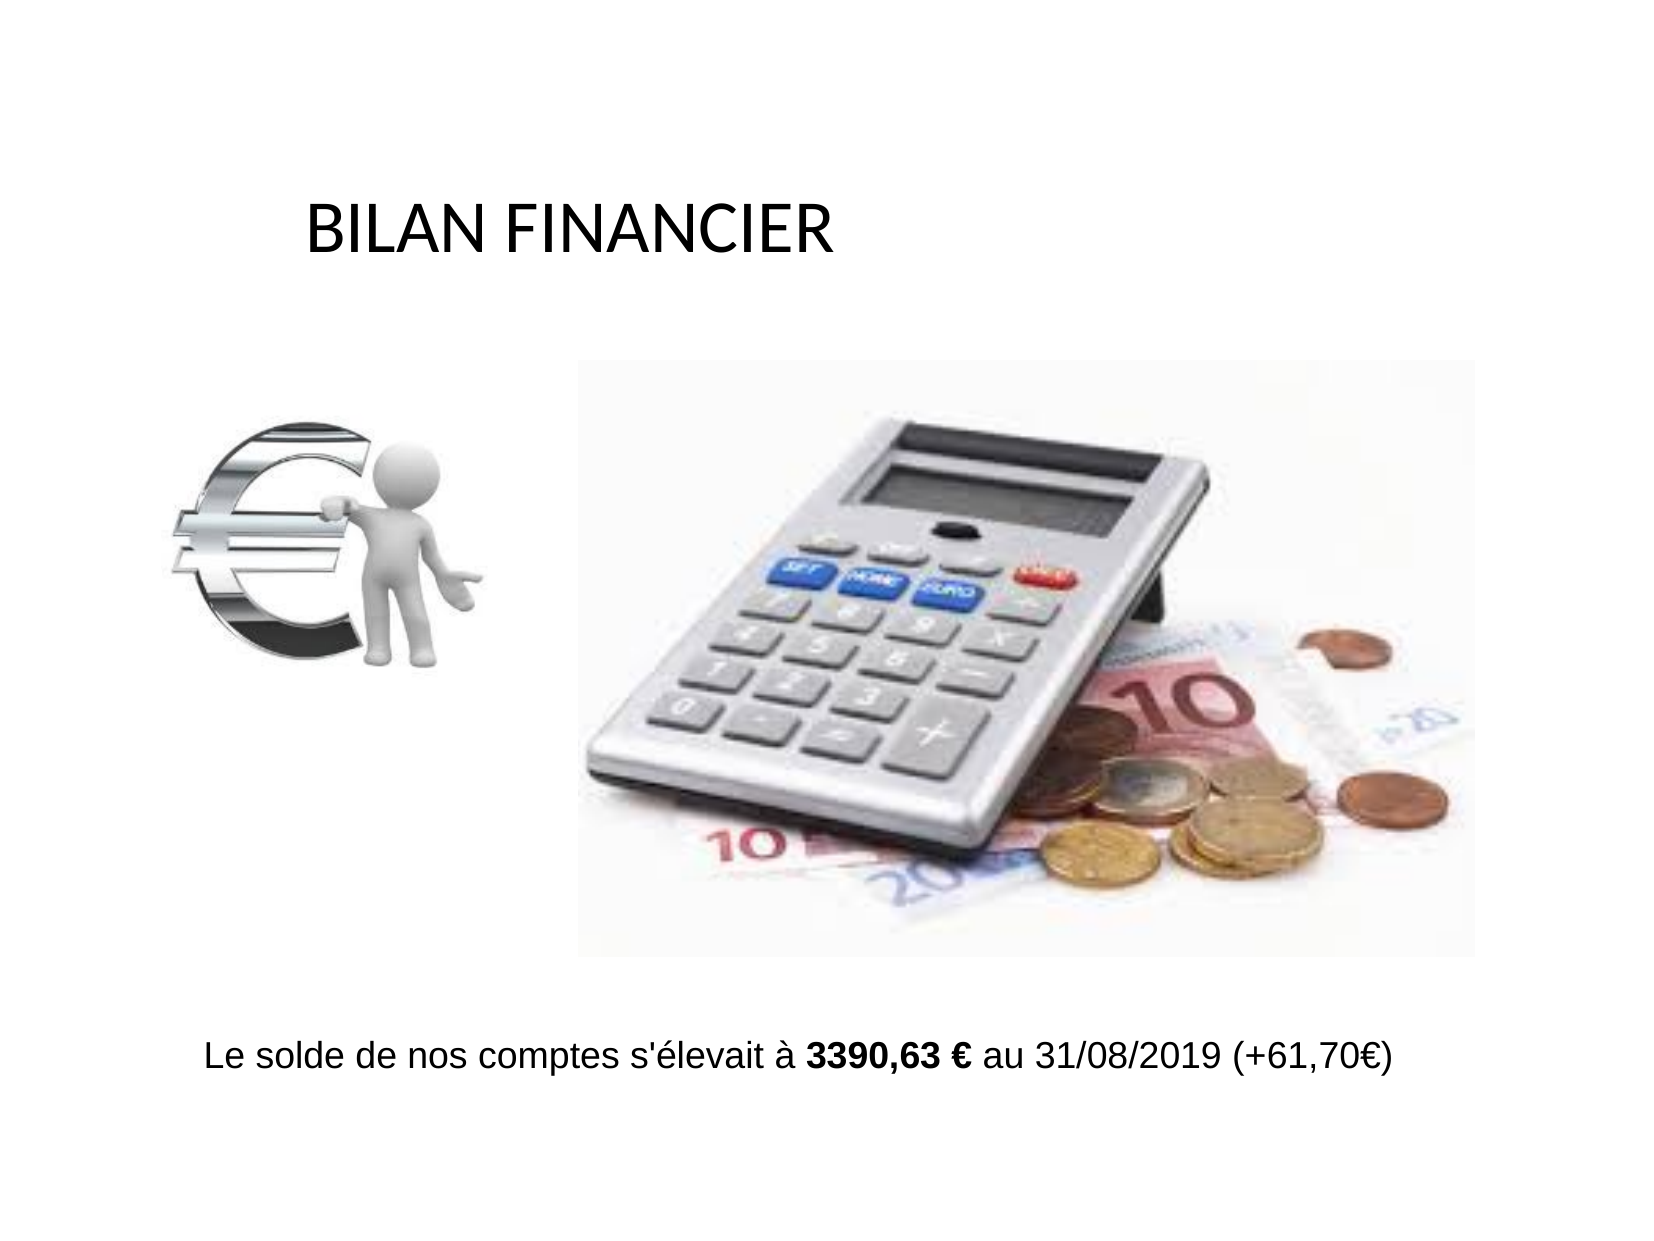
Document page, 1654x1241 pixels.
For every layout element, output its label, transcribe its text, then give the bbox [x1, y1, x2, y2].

picture [578, 360, 1475, 957]
text_box BILAN FINANCIER [290, 188, 1038, 296]
picture [161, 366, 497, 701]
text_box Le solde de nos comptes s'élevait à 3390,63 € au 31/08/2019 (+61,70€) [188, 1027, 1442, 1127]
